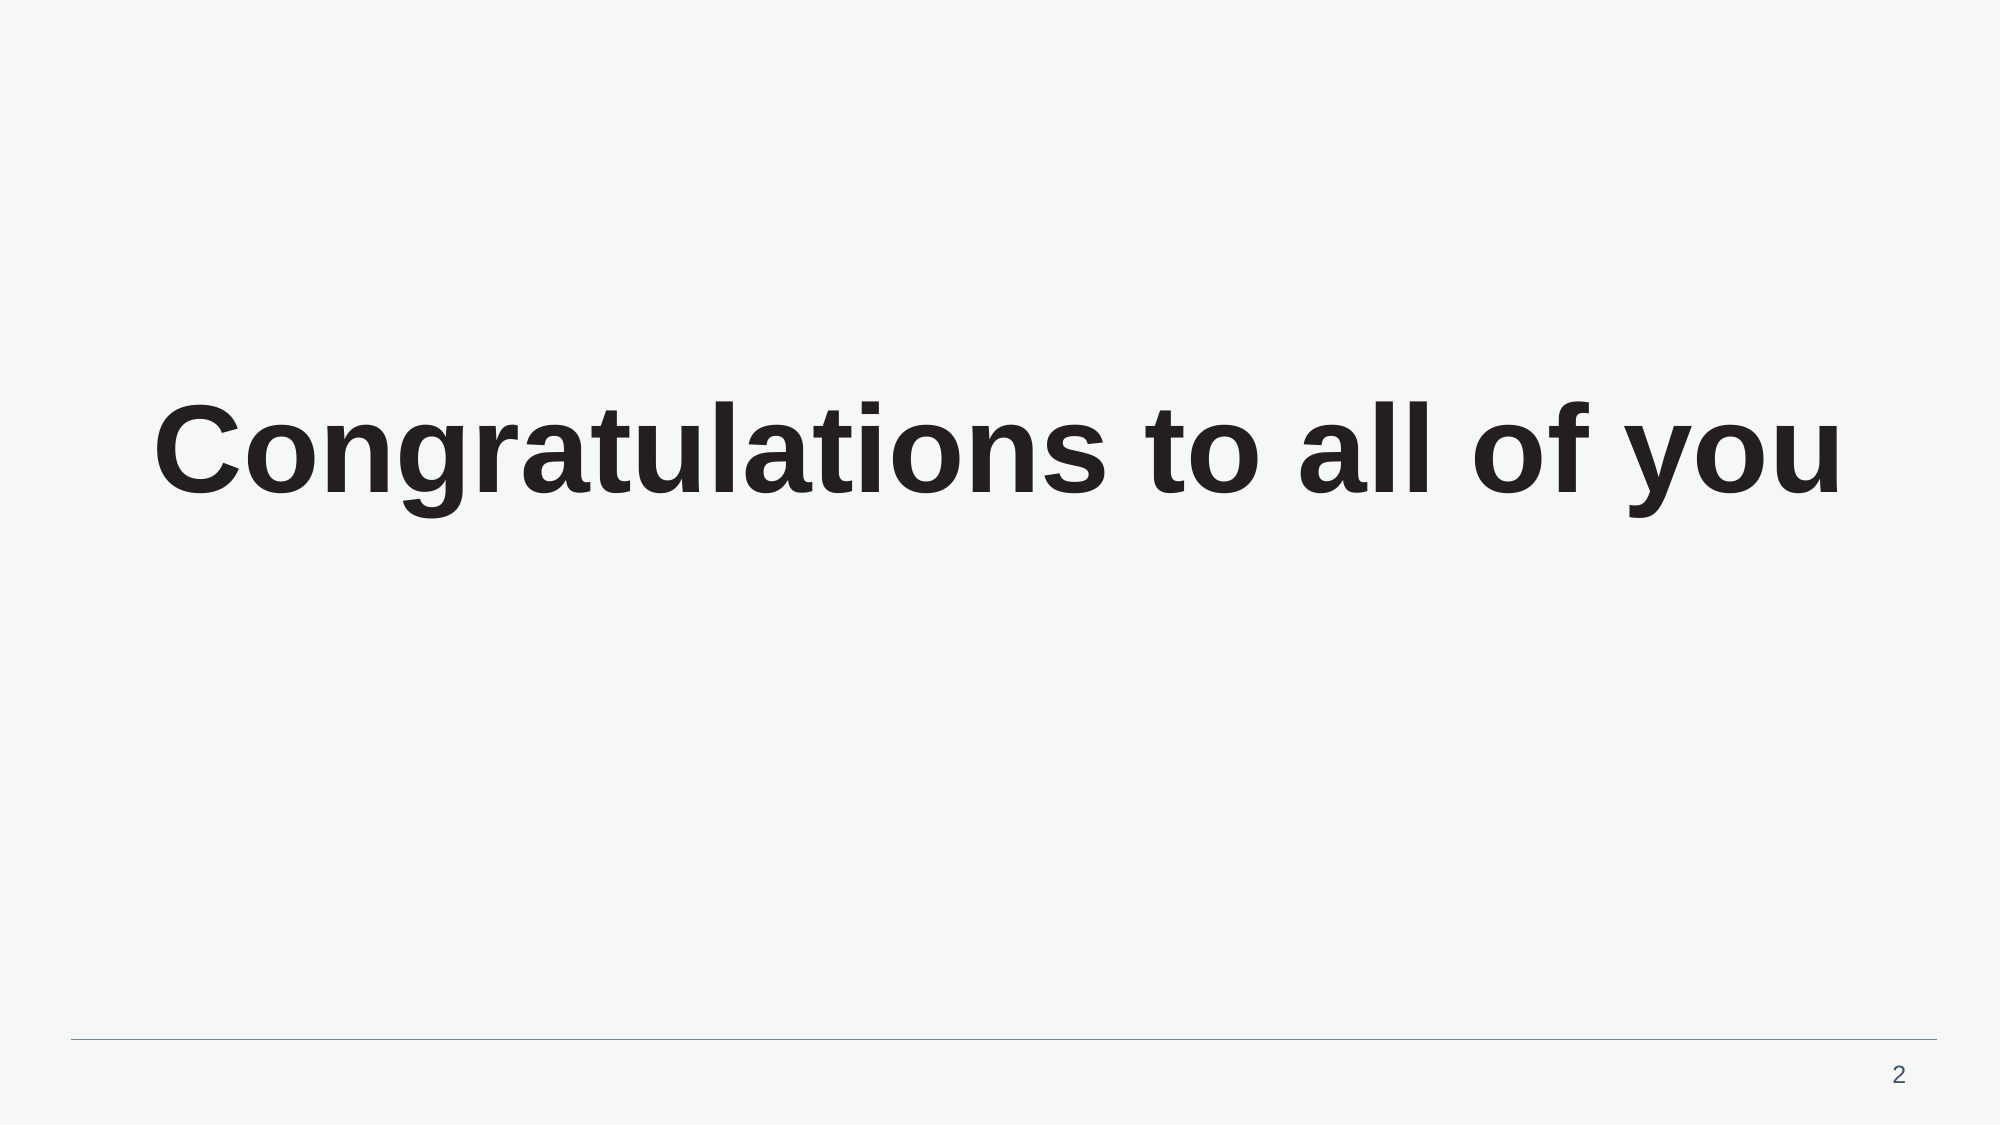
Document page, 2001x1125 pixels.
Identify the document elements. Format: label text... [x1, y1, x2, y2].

title Congratulations to all of you [64, 381, 1936, 524]
